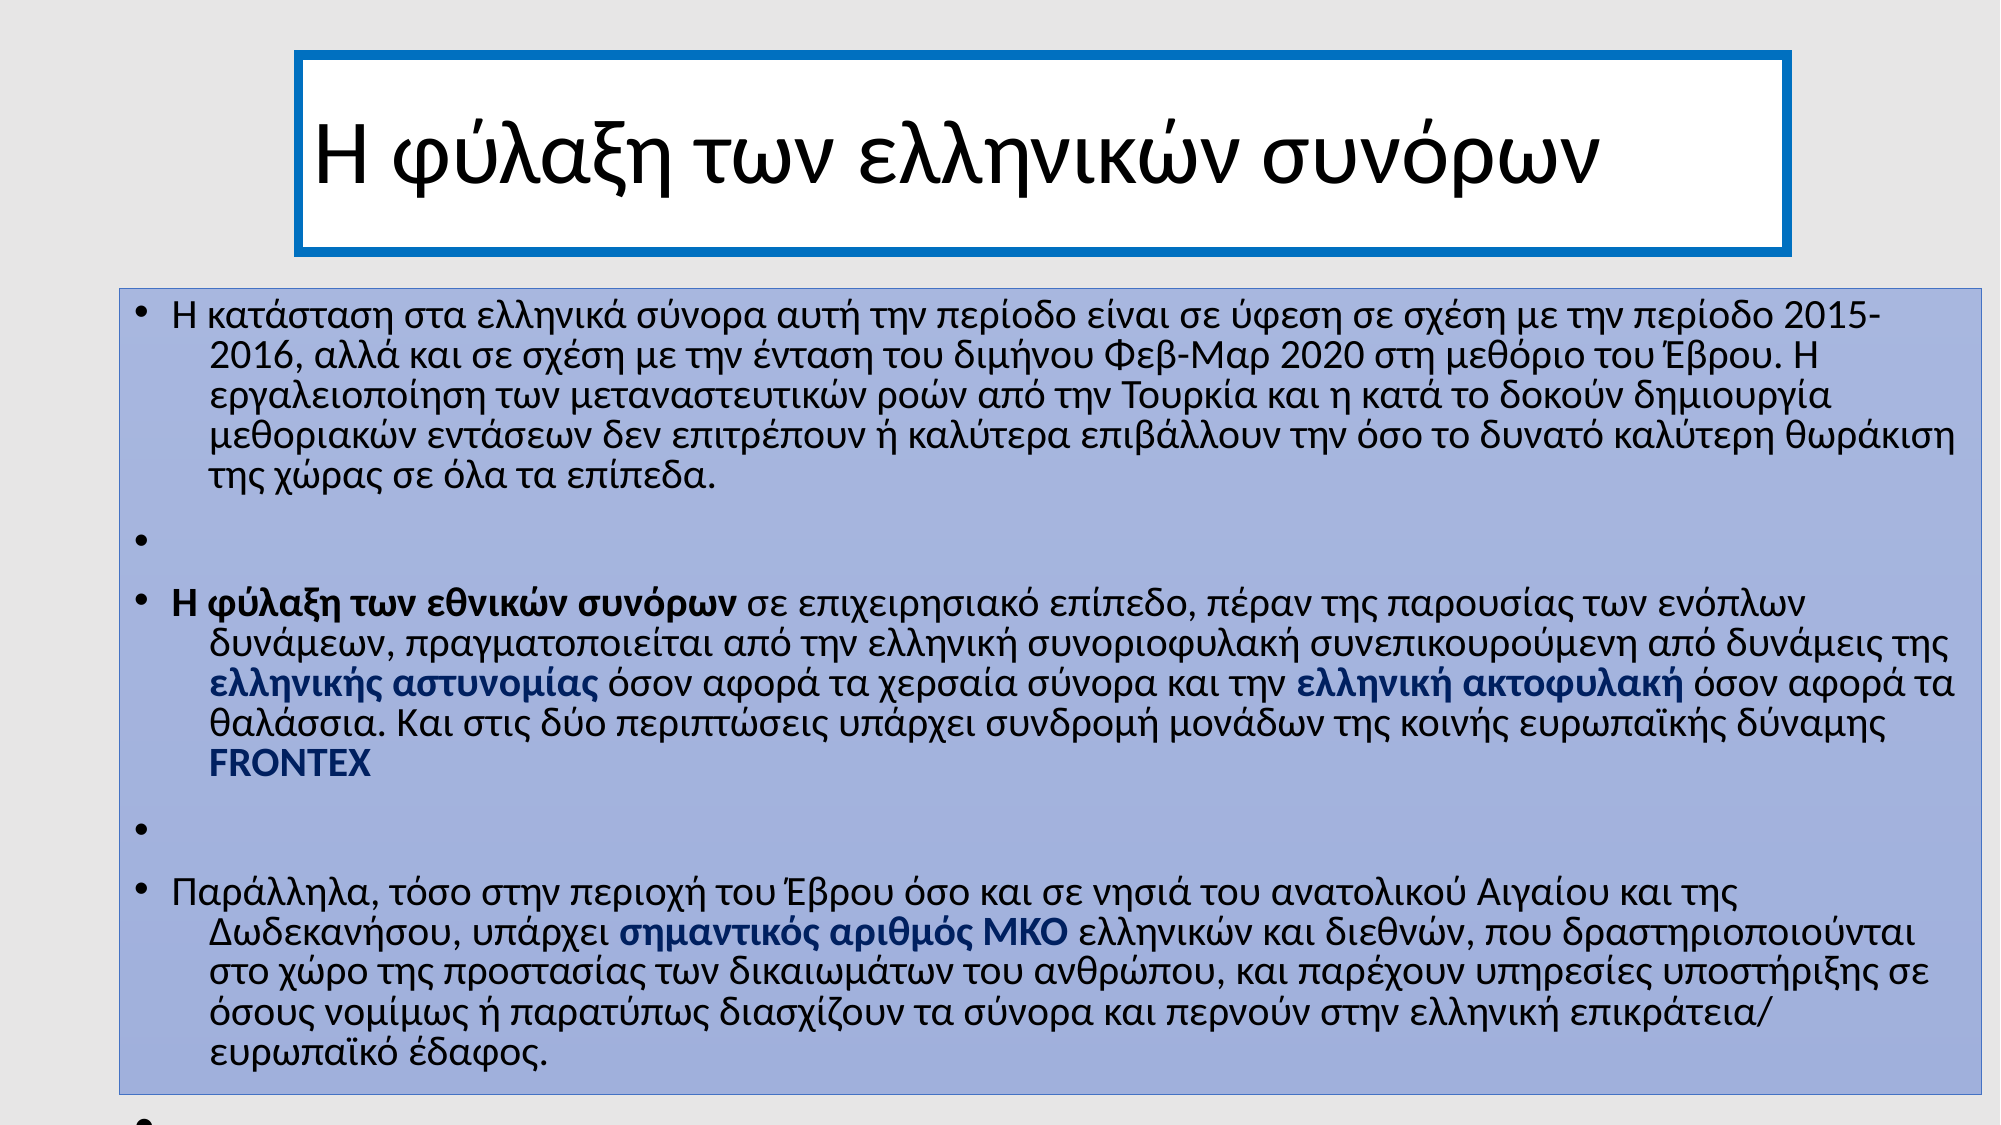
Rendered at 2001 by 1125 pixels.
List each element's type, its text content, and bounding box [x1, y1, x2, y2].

list Η κατάσταση στα ελληνικά σύνορα αυτή την περίοδο είναι σε ύφεση σε σχέση με την περίοδο 2015-2016, αλλά και σε σχέση με την ένταση του διμήνου Φεβ-Μαρ 2020 στη μεθόριο του Έβρου. Η εργαλειοποίηση των μεταναστευτικών ροών από την Τουρκία και η κατά το δοκούν δημιουργία μεθοριακών εντάσεων δεν επιτρέπουν ή καλύτερα επιβάλλουν την όσο το δυνατό καλύτερη θωράκιση της χώρας σε όλα τα επίπεδα. Η φύλαξη των εθνικών συνόρων σε επιχειρησιακό επίπεδο, πέραν της παρουσίας των ενόπλων δυνάμεων, πραγματοποιείται από την ελληνική συνοριοφυλακή συνεπικουρούμενη από δυνάμεις της ελληνικής αστυνομίας όσον αφορά τα χερσαία σύνορα και την ελληνική ακτοφυλακή όσον αφορά τα θαλάσσια. Και στις δύο περιπτώσεις υπάρχει συνδρομή μονάδων της κοινής ευρωπαϊκής δύναμης FRONTEX Παράλληλα, τόσο στην περιοχή του Έβρου όσο και σε νησιά του ανατολικού Αιγαίου και της Δωδεκανήσου, υπάρχει σημαντικός αριθμός ΜΚΟ ελληνικών και διεθνών, που δραστηριοποιούνται στο χώρο της προστασίας των δικαιωμάτων του ανθρώπου, και παρέχουν υπηρεσίες υποστήριξης σε όσους νομίμως ή παρατύπως διασχίζουν τα σύνορα και περνούν στην ελληνική επικράτεια/ ευρωπαϊκό έδαφος. [119, 288, 1982, 1095]
title Η φύλαξη των ελληνικών συνόρων [298, 55, 1788, 253]
